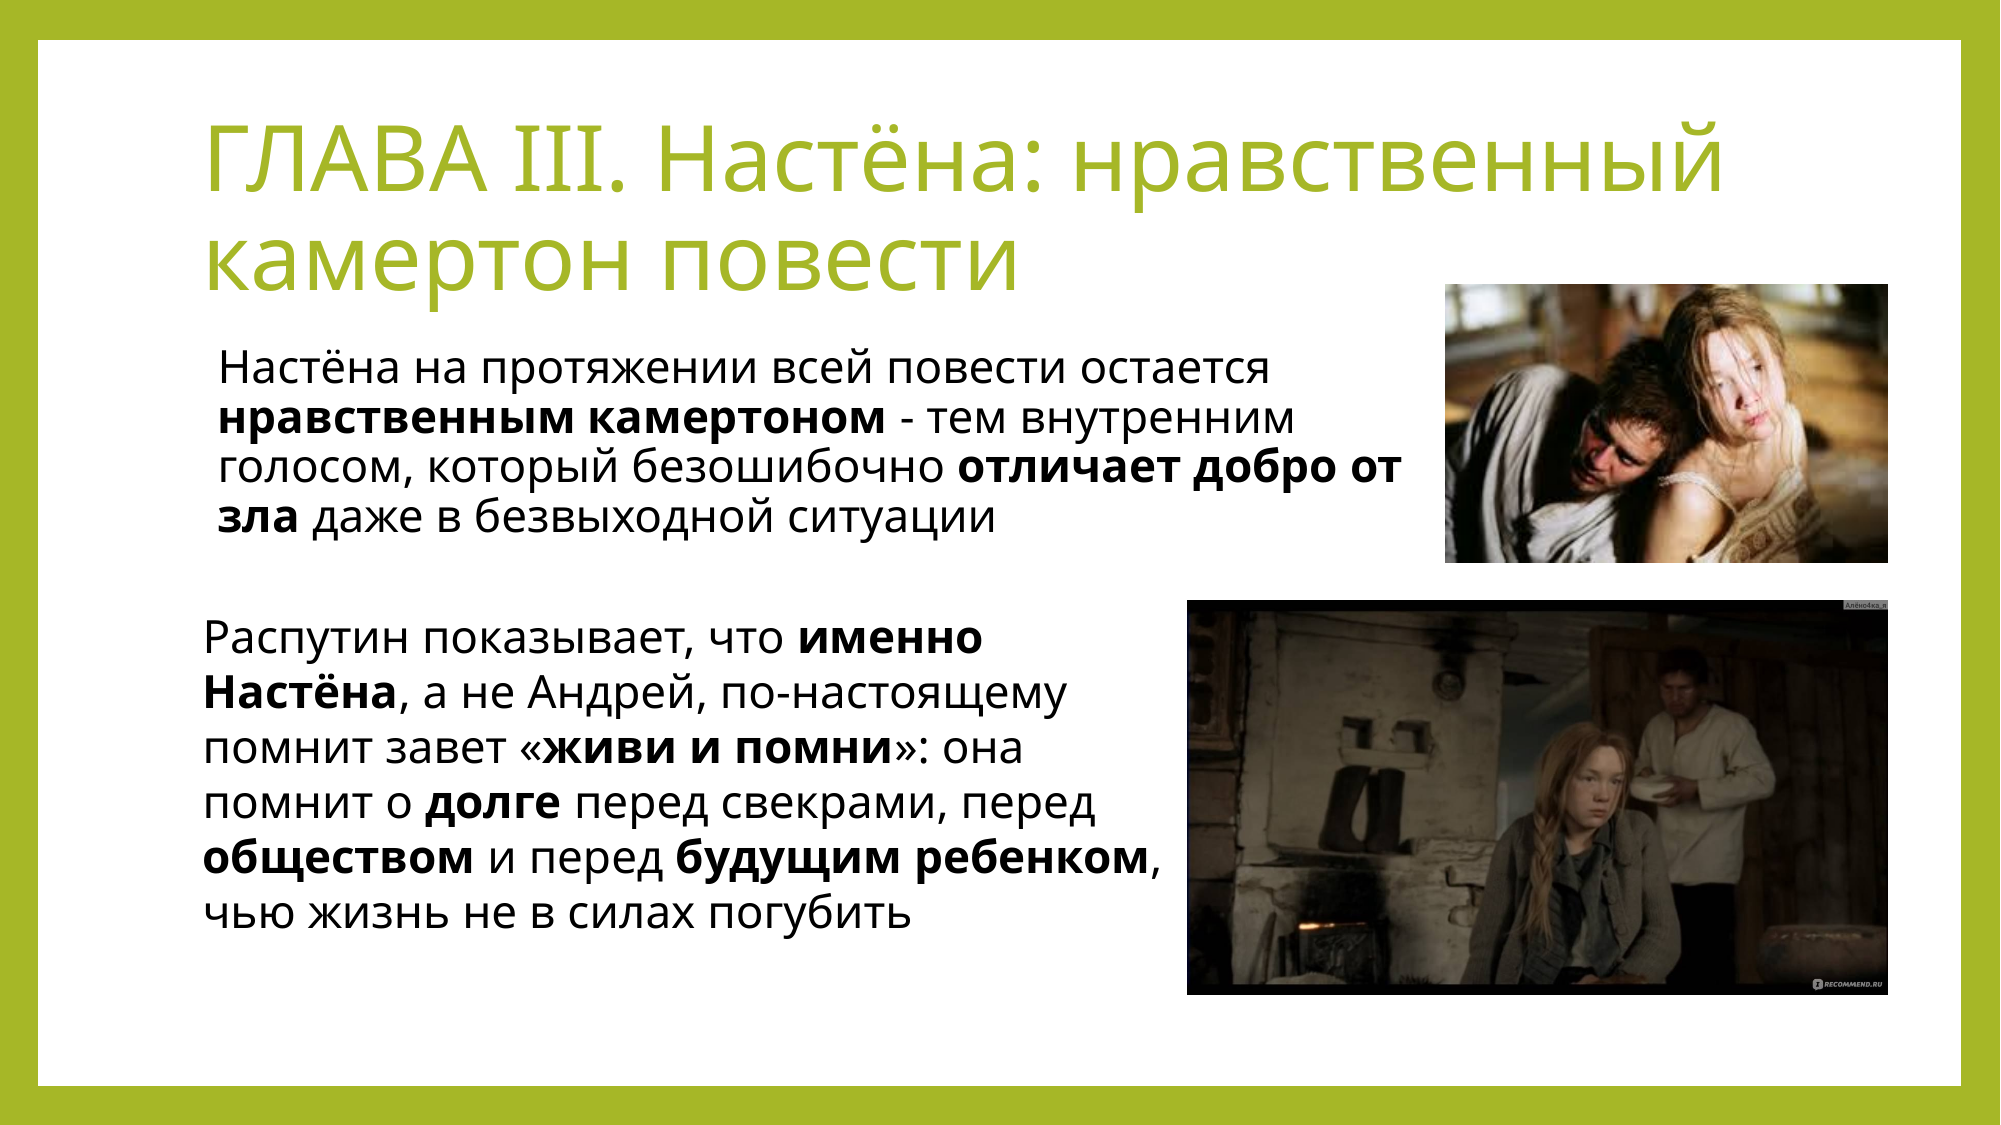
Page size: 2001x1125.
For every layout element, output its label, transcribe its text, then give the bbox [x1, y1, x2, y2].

picture [1445, 284, 1888, 563]
list Настёна на протяжении всей повести остается нравственным камертоном - тем внутренним голосом, который безошибочно отличает добро от зла даже в безвыходной ситуации [187, 336, 1445, 563]
text_box Распутин показывает, что именно Настёна, а не Андрей, по-настоящему помнит завет «живи и помни»: она помнит о долге перед свекрами, перед обществом и перед будущим ребенком, чью жизнь не в силах погубить [187, 600, 1188, 894]
picture [1187, 600, 1888, 995]
title ГЛАВА III. Настёна: нравственный камертон повести [187, 99, 1808, 323]
